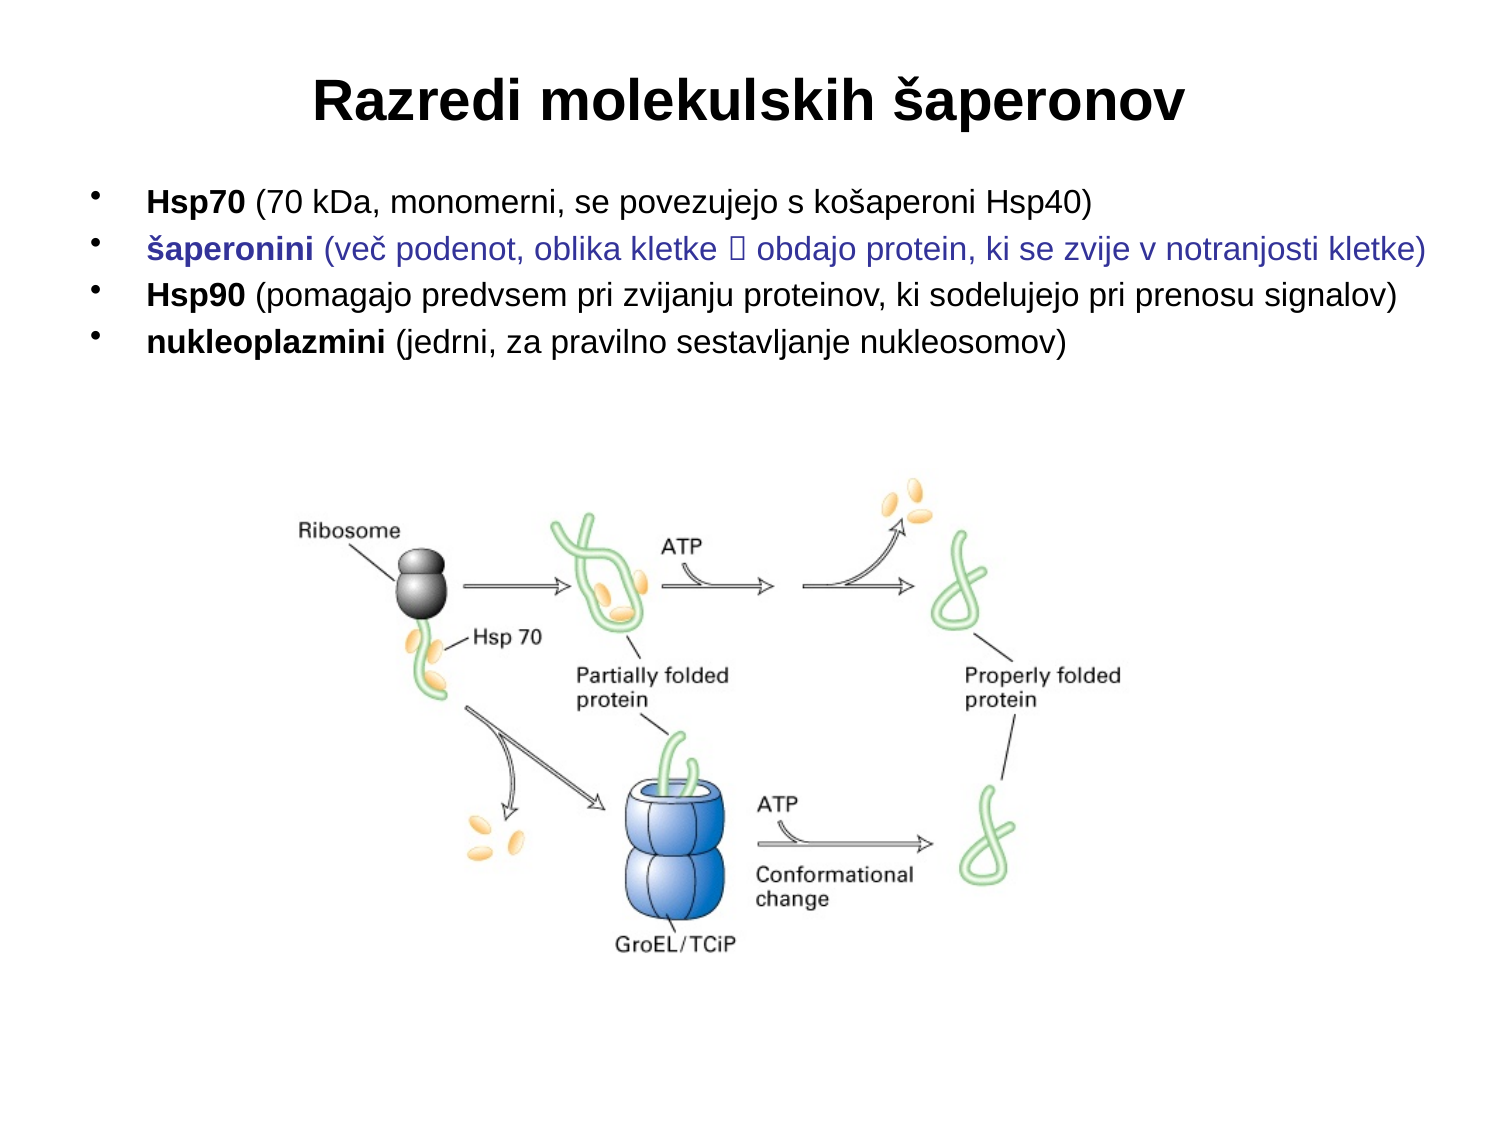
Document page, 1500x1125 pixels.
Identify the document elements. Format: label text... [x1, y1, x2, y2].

title Razredi molekulskih šaperonov [75, 45, 1425, 149]
picture [277, 468, 1130, 970]
list Hsp70 (70 kDa, monomerni, se povezujejo s košaperoni Hsp40) šaperonini (več podenot, oblika kletke  obdajo protein, ki se zvije v notranjosti kletke) Hsp90 (pomagajo predvsem pri zvijanju proteinov, ki sodelujejo pri prenosu signalov) nukleoplazmini (jedrni, za pravilno sestavljanje nukleosomov) [75, 172, 1483, 1005]
